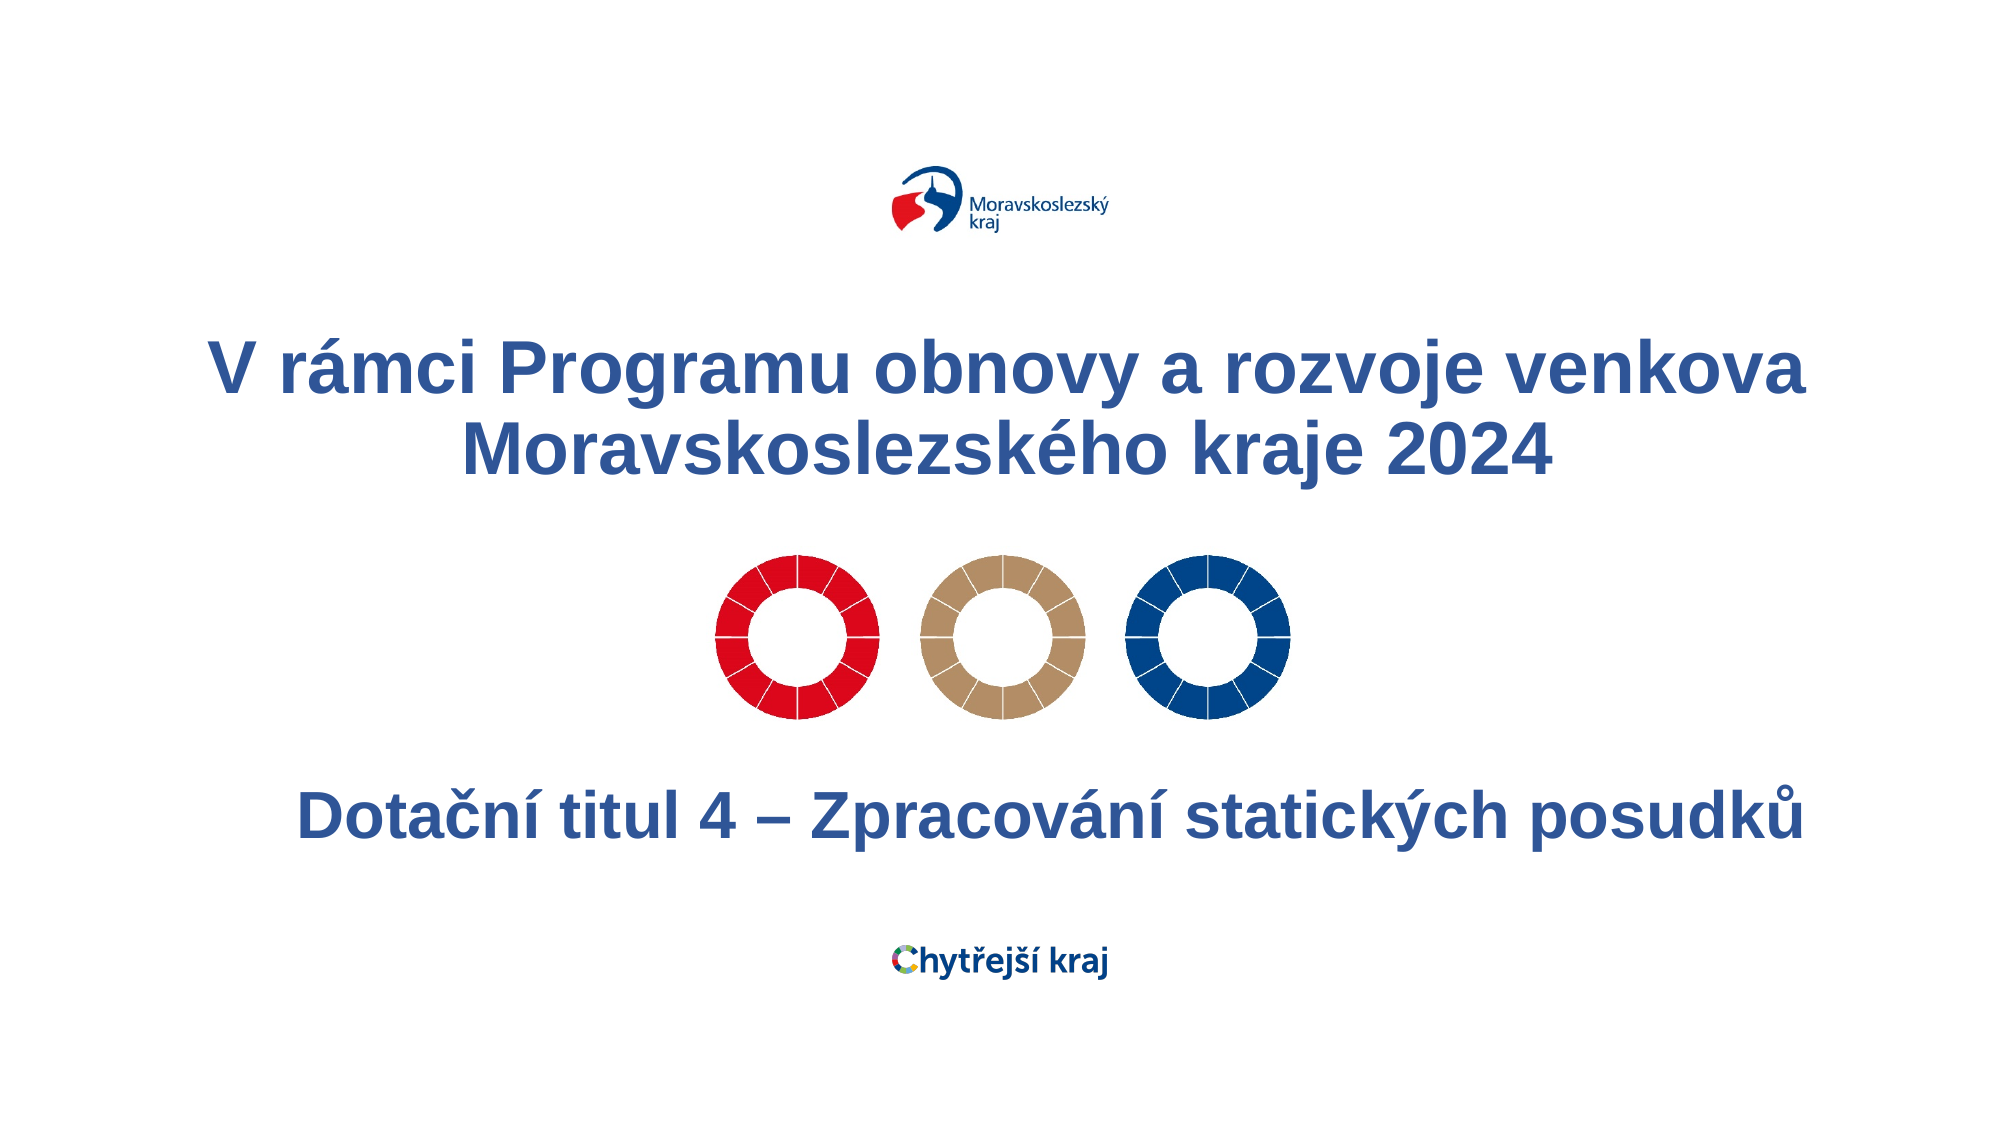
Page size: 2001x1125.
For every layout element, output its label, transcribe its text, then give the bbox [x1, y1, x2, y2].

picture [892, 945, 1107, 980]
picture [868, 149, 1132, 249]
picture [911, 548, 1094, 728]
picture [706, 548, 888, 728]
picture [1116, 548, 1299, 728]
subtitle Dotační titul 4 – Zpracování statických posudků [257, 773, 1847, 933]
title V rámci Programu obnovy a rozvoje venkova Moravskoslezského kraje 2024 [151, 272, 1864, 548]
